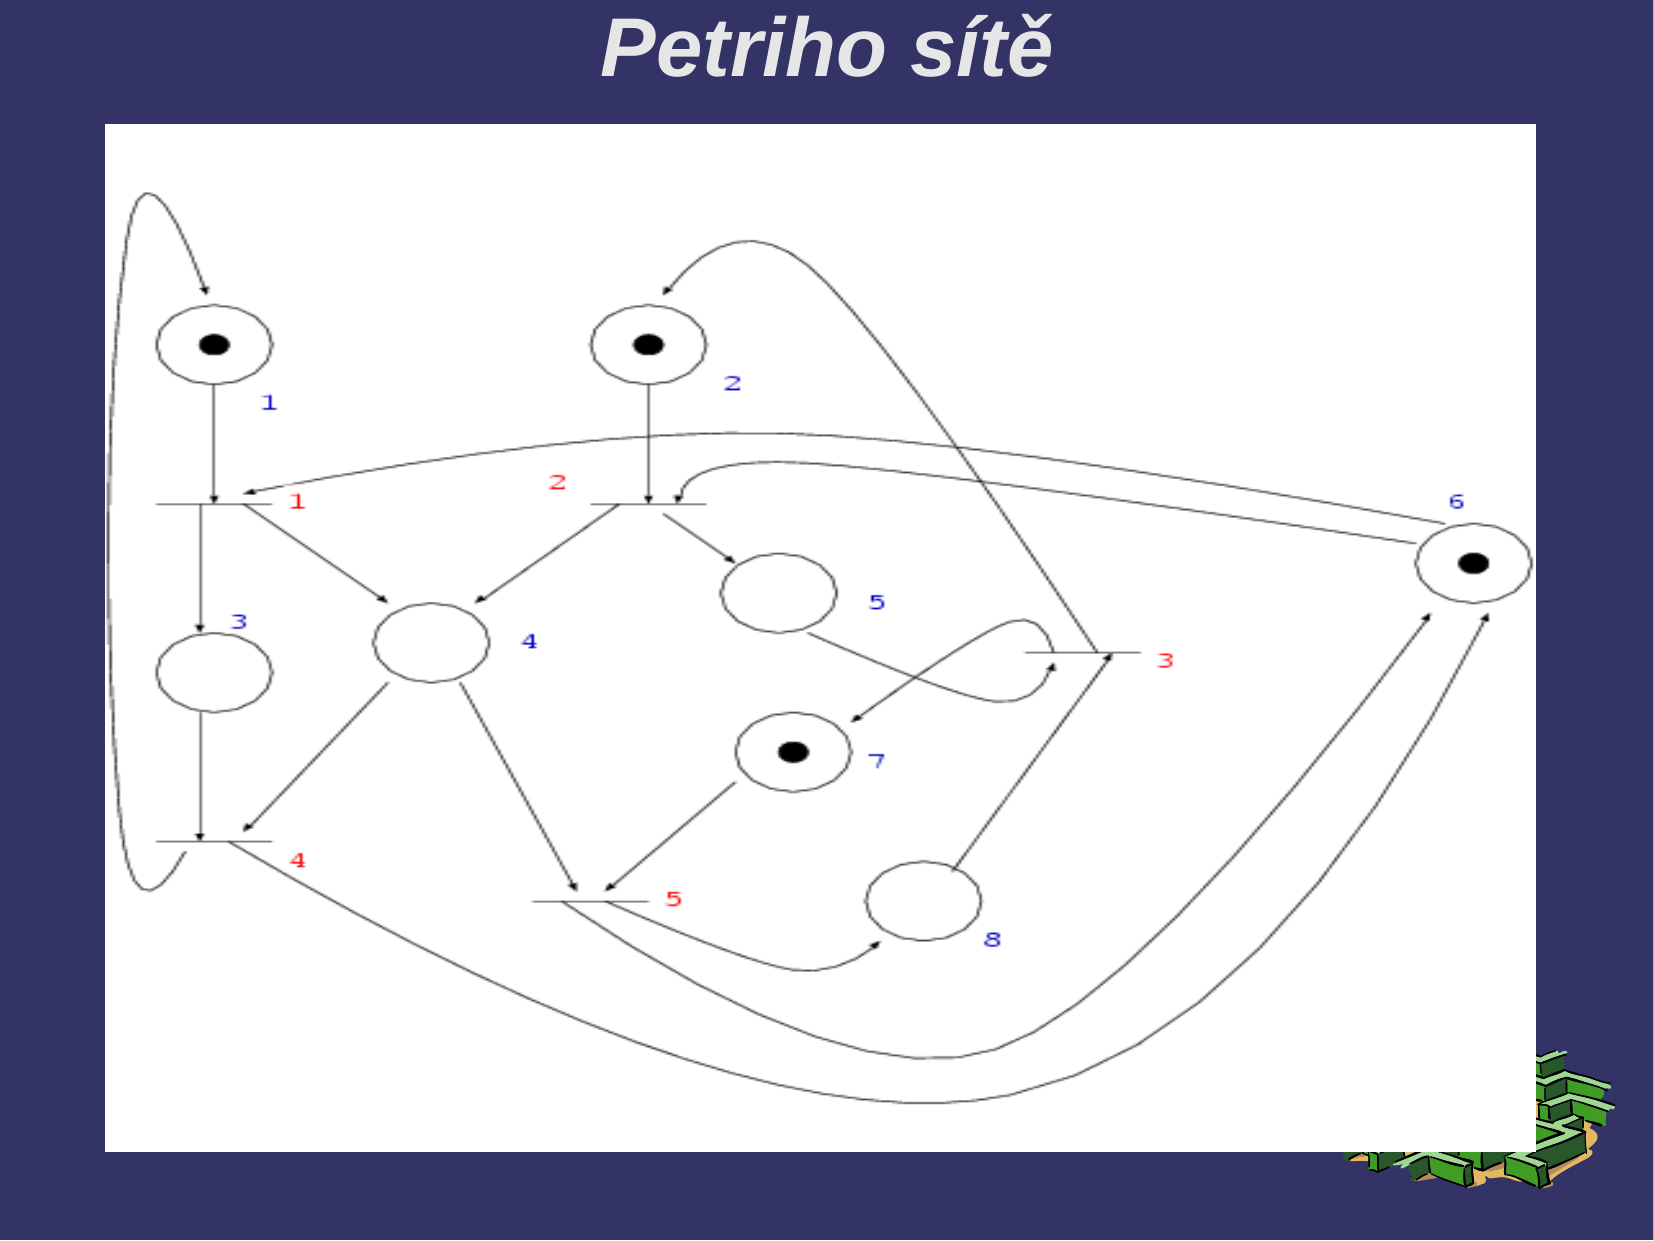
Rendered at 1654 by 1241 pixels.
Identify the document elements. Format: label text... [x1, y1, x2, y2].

title Petriho sítě [121, 0, 1534, 124]
picture [105, 124, 1536, 1152]
